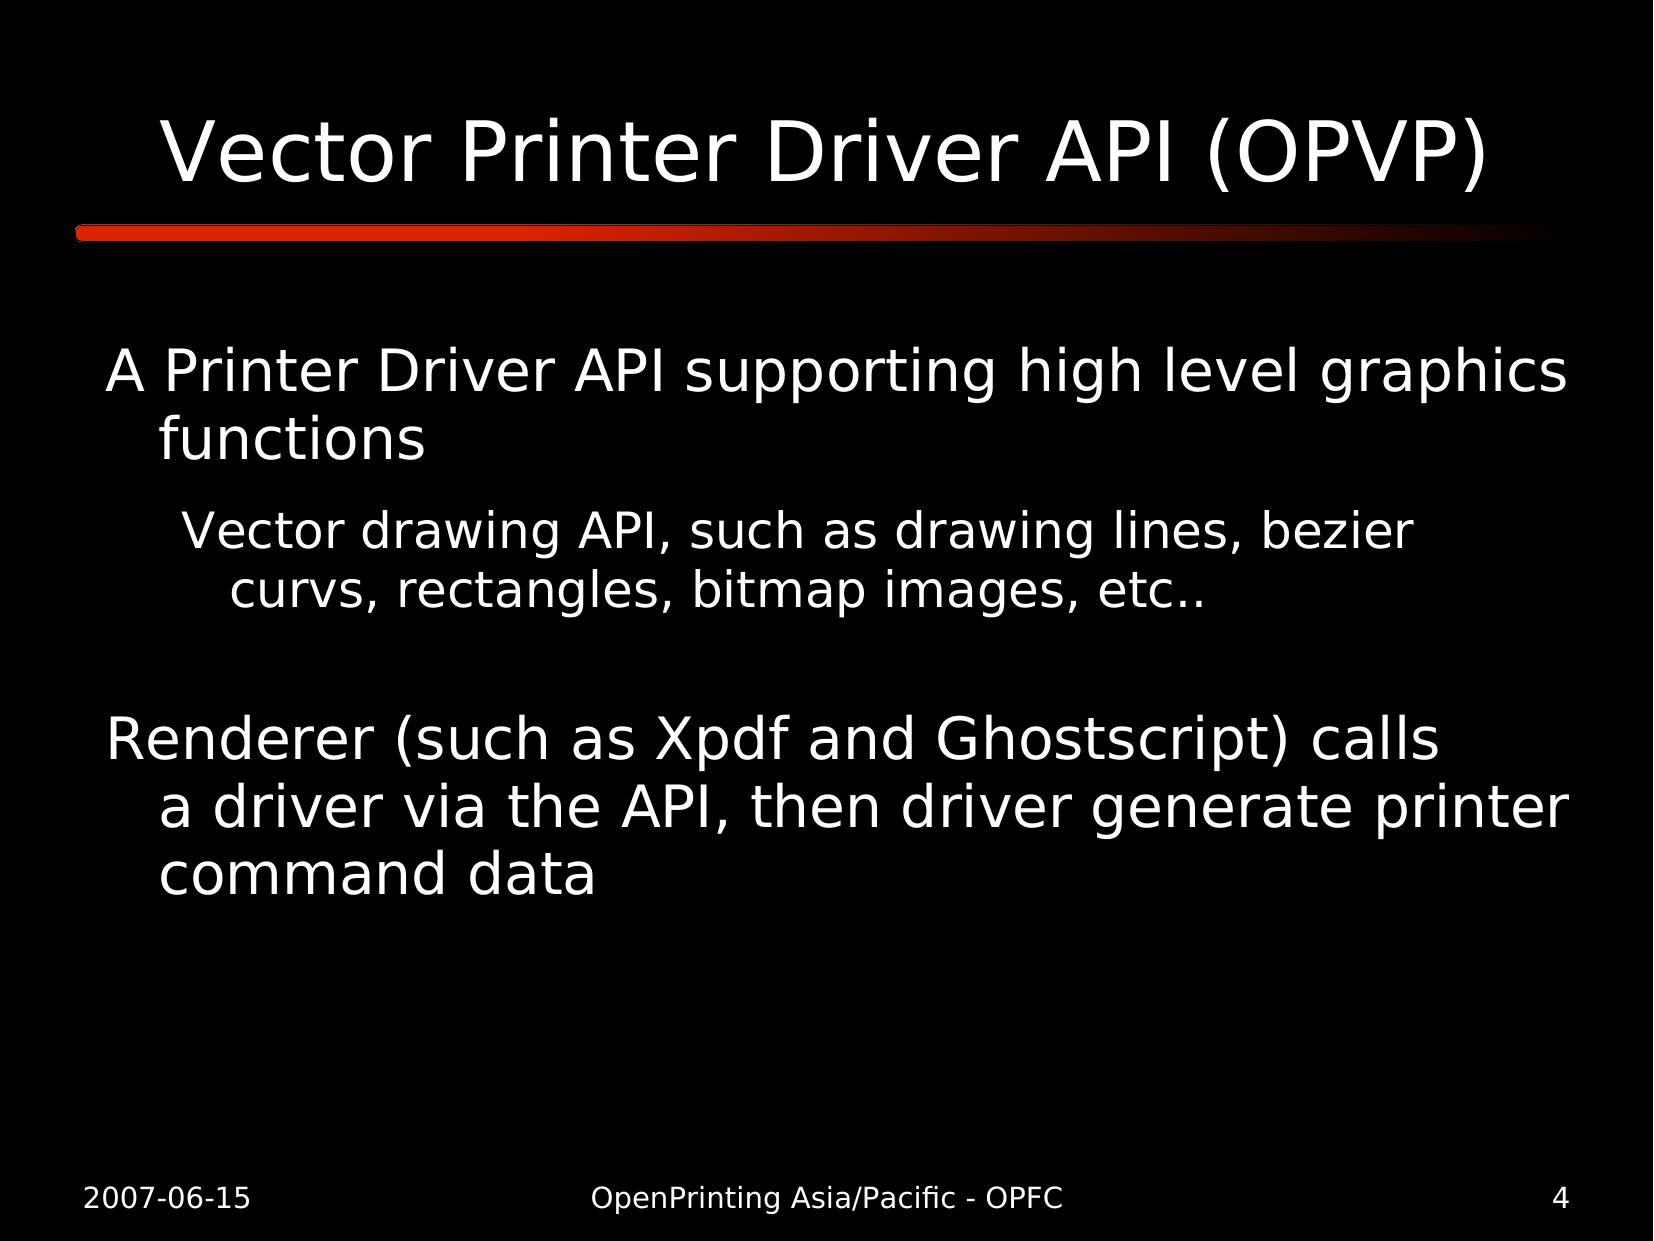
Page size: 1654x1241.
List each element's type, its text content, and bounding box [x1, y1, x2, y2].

list A Printer Driver API supporting high level graphics functions Vector drawing API, such as drawing lines, bezier curvs, rectangles, bitmap images, etc.. Renderer (such as Xpdf and Ghostscript) calls a driver via the API, then driver generate printer command data [87, 337, 1576, 1109]
title Vector Printer Driver API (OPVP) [82, 49, 1571, 257]
